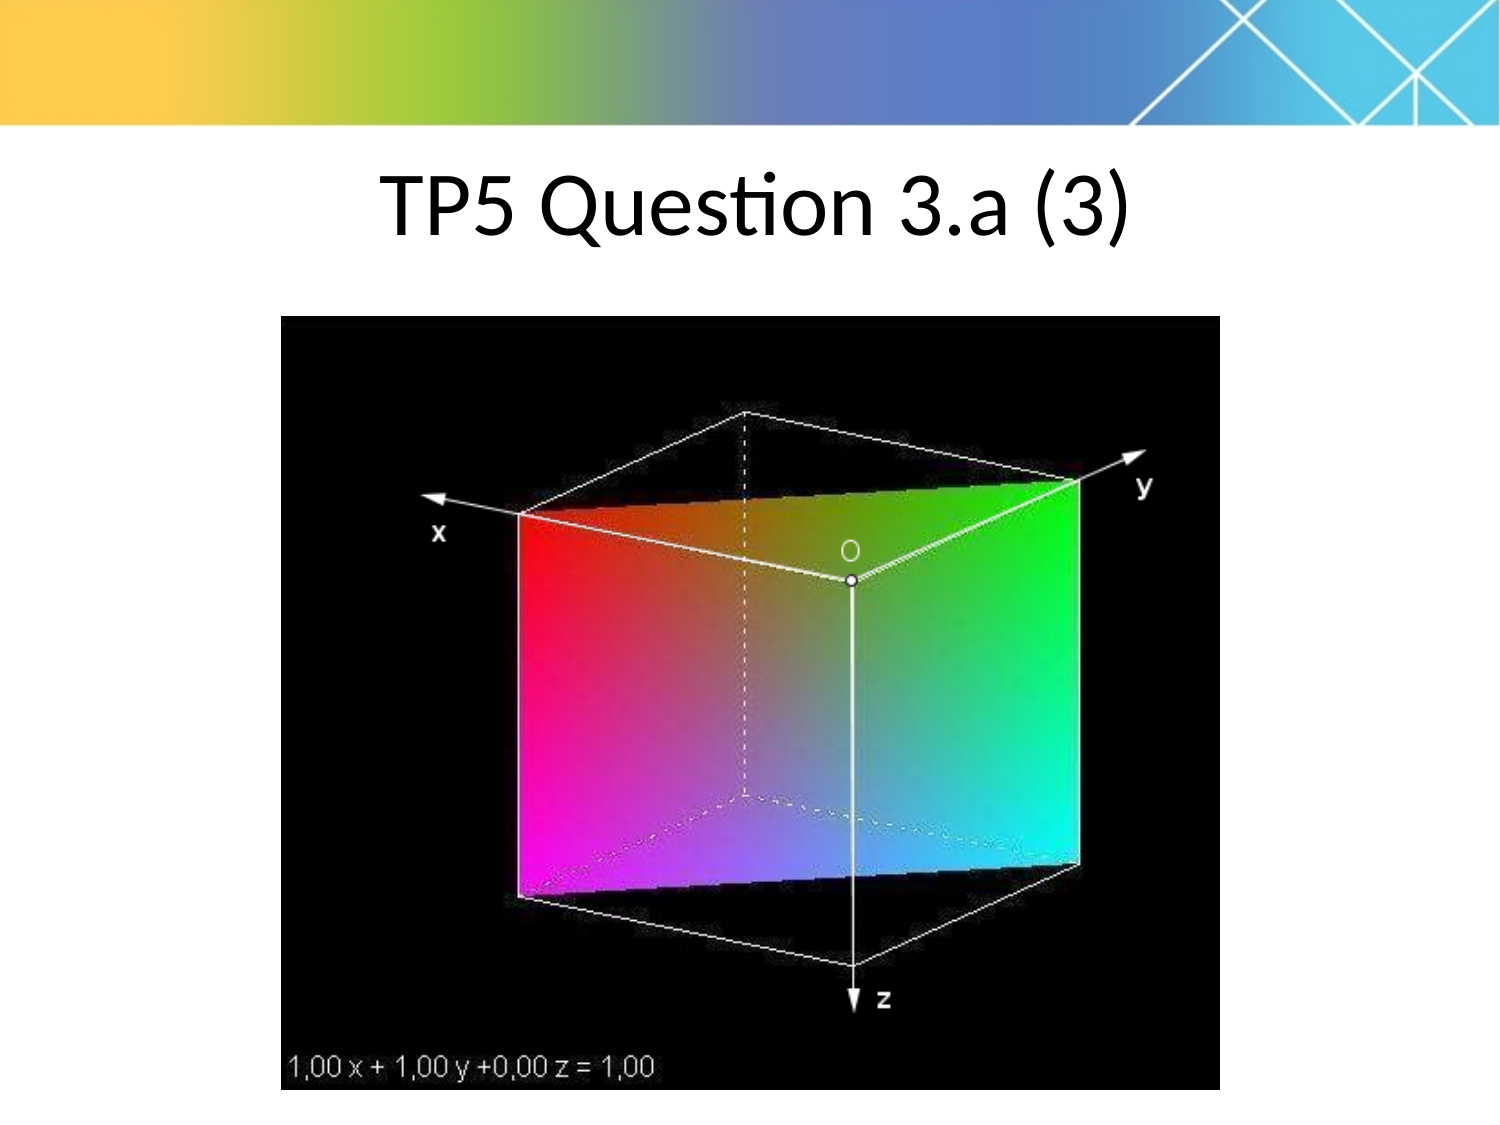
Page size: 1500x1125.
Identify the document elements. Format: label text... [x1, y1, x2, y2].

picture [0, 0, 1500, 127]
picture [281, 316, 1220, 1090]
title TP5 Question 3.a (3) [82, 105, 1433, 293]
